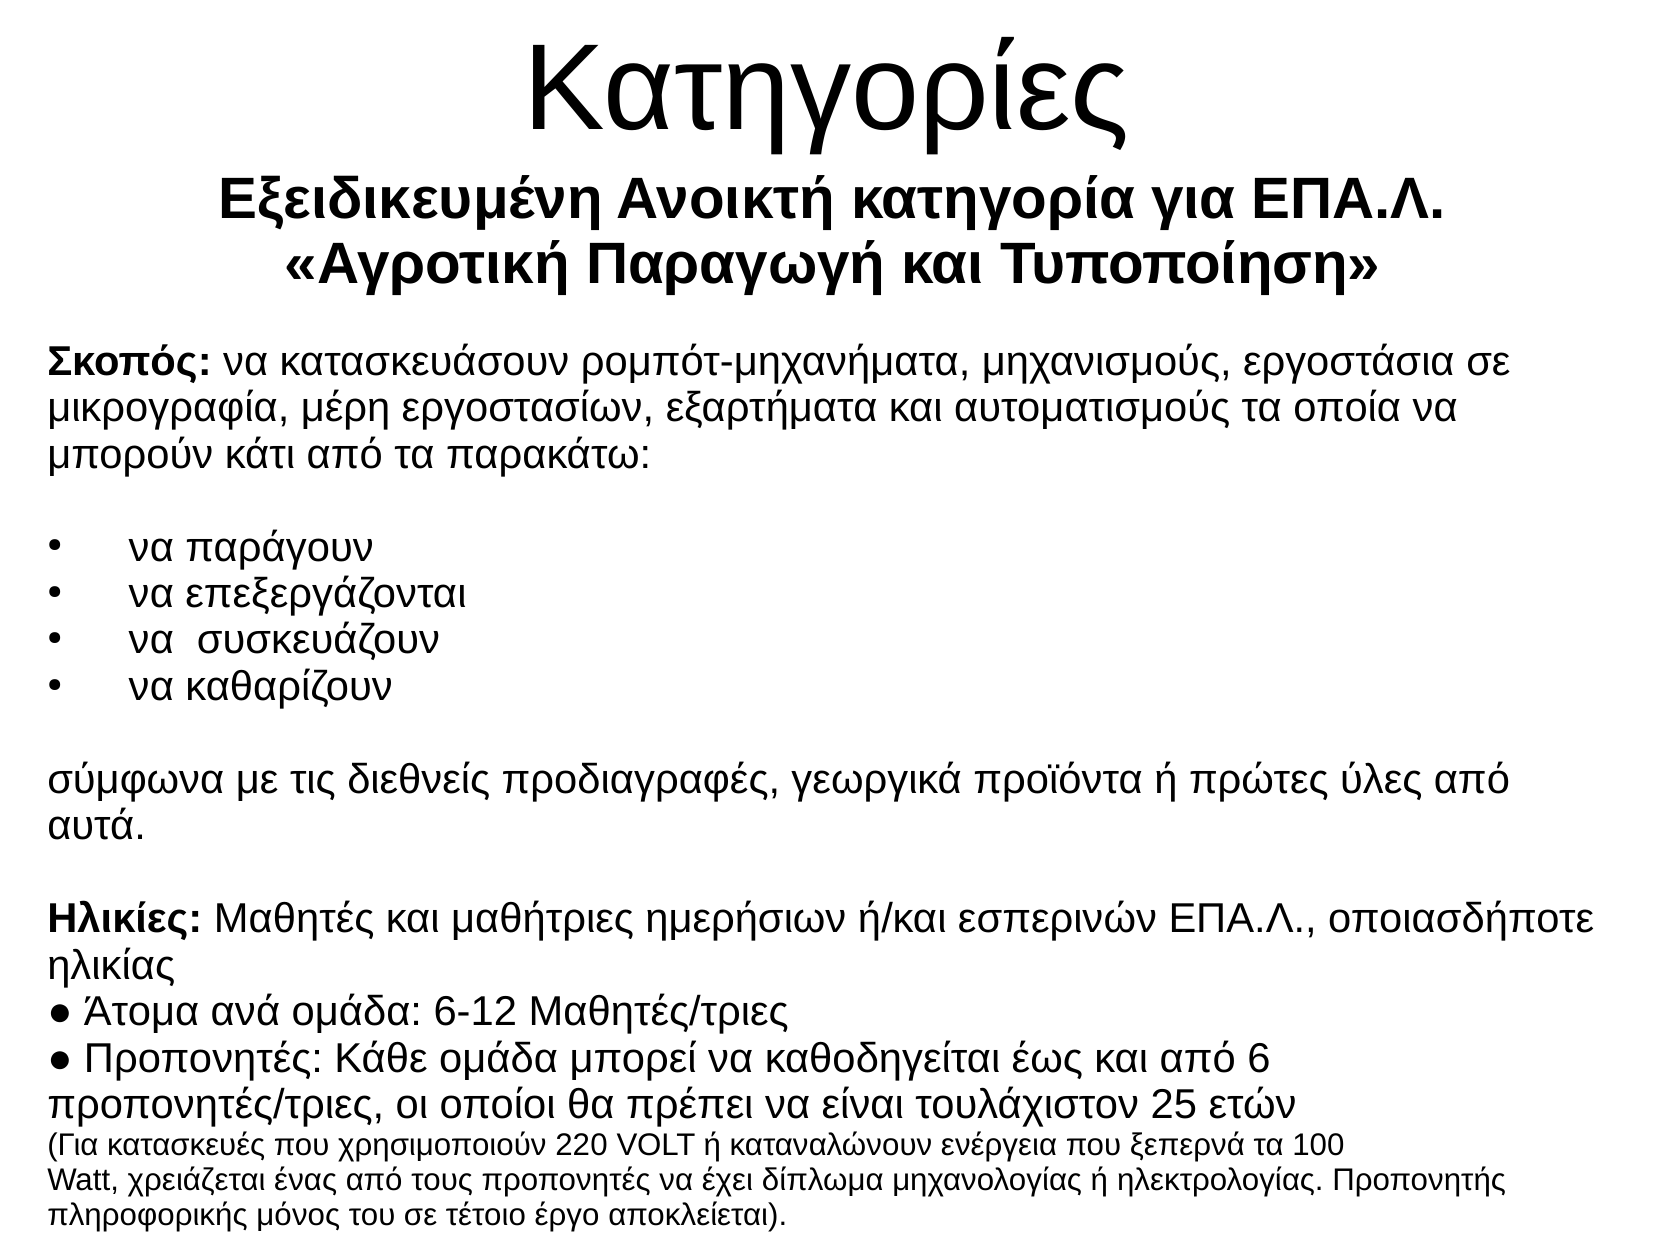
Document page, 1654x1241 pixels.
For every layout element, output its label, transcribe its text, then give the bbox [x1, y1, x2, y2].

title Κατηγορίες [82, 0, 1571, 165]
subtitle Εξειδικευμένη Ανοικτή κατηγορία για ΕΠΑ.Λ. «Αγροτική Παραγωγή και Τυποποίηση» Σκοπός: να κατασκευάσουν ρομπότ-μηχανήματα, μηχανισμούς, εργοστάσια σε μικρογραφία, μέρη εργοστασίων, εξαρτήματα και αυτοματισμούς τα οποία να μπορούν κάτι από τα παρακάτω: να παράγουν να επεξεργάζονται να συσκευάζουν να καθαρίζουν σύμφωνα με τις διεθνείς προδιαγραφές, γεωργικά προϊόντα ή πρώτες ύλες από αυτά. Ηλικίες: Μαθητές και μαθήτριες ημερήσιων ή/και εσπερινών ΕΠΑ.Λ., οποιασδήποτε ηλικίας ● Άτομα ανά ομάδα: 6-12 Μαθητές/τριες ● Προπονητές: Κάθε ομάδα μπορεί να καθοδηγείται έως και από 6 προπονητές/τριες, οι οποίοι θα πρέπει να είναι τουλάχιστον 25 ετών (Για κατασκευές που χρησιμοποιούν 220 VOLT ή καταναλώνουν ενέργεια που ξεπερνά τα 100 Watt, χρειάζεται ένας από τους προπονητές να έχει δίπλωμα μηχανολογίας ή ηλεκτρολογίας. Προπονητής πληροφορικής μόνος του σε τέτοιο έργο αποκλείεται). [47, 165, 1619, 1232]
